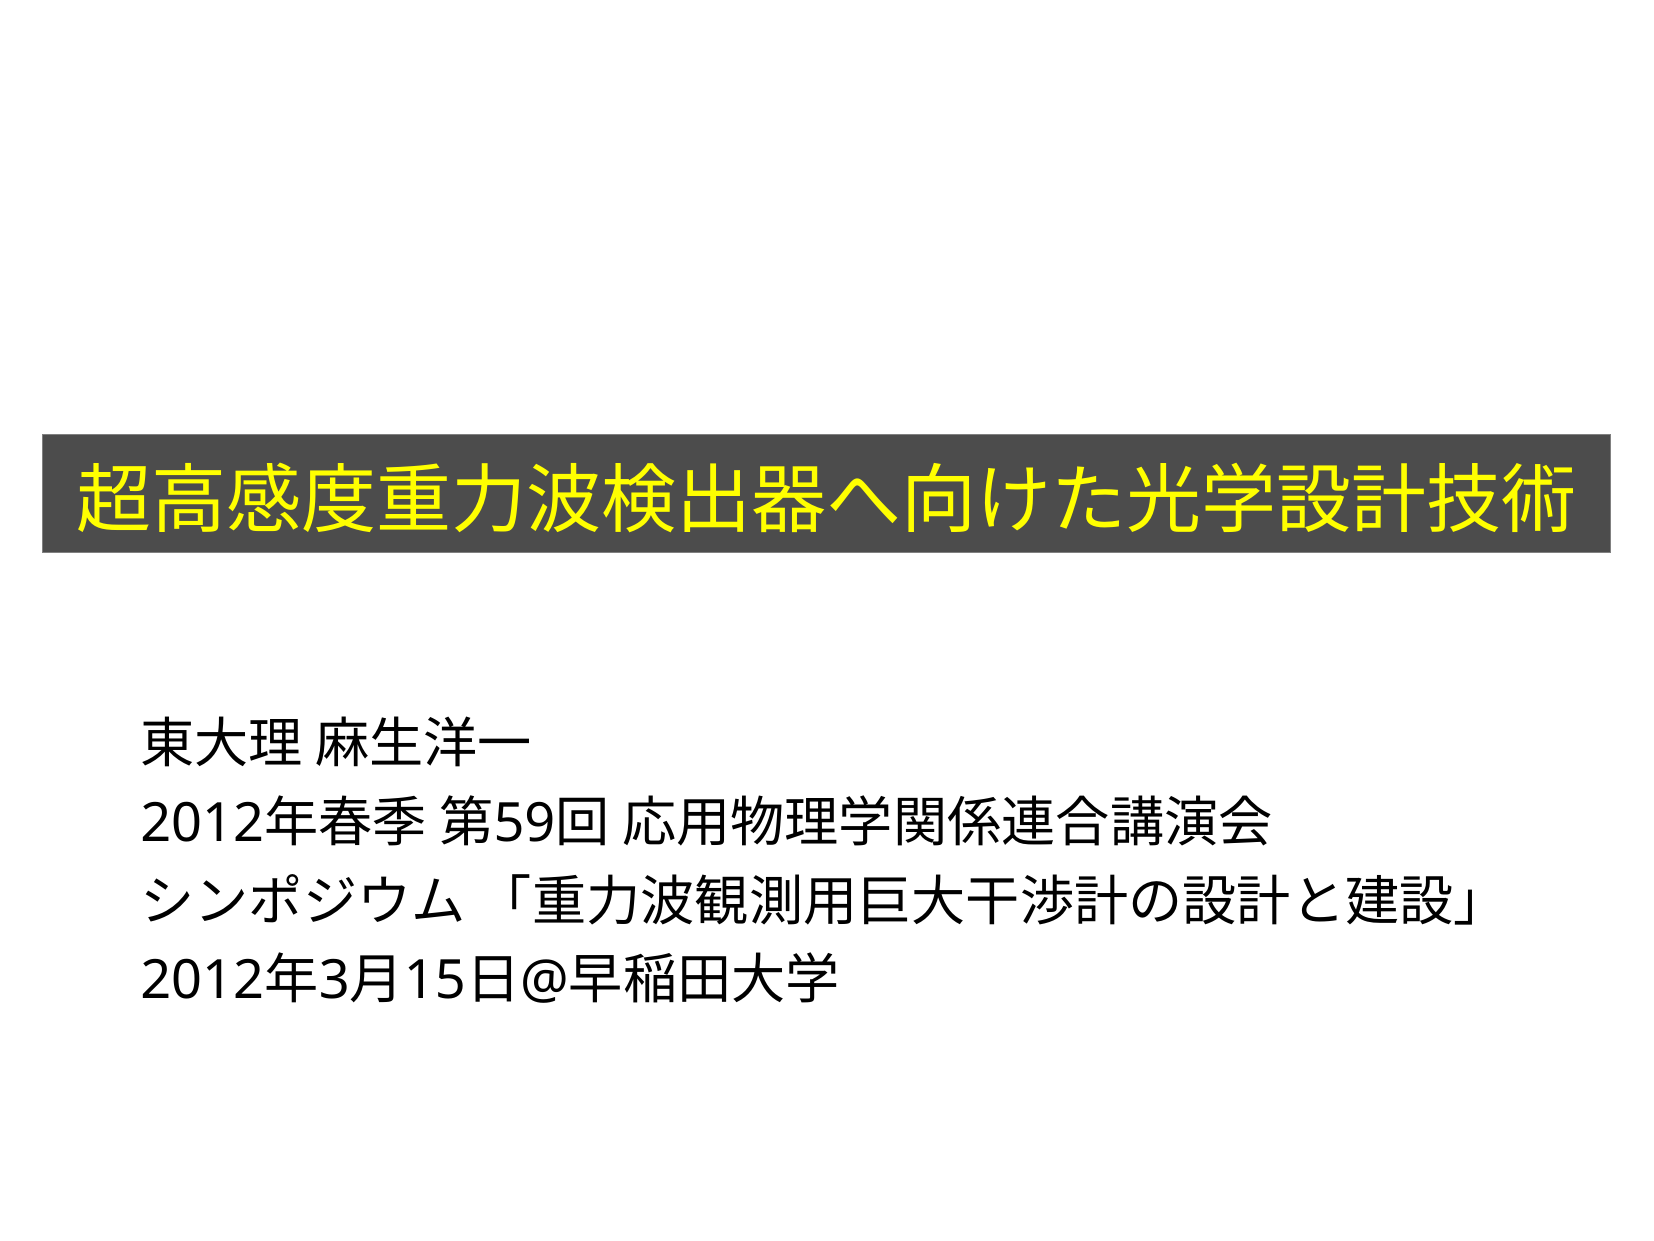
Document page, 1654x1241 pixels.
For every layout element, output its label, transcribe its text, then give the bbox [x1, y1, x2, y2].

text_box 東大理 麻生洋一 2012年春季 第59回 応用物理学関係連合講演会 シンポジウム 「重力波観測用巨大干渉計の設計と建設」 2012年3月15日@早稲田大学 [125, 692, 1543, 1034]
text_box 超高感度重力波検出器へ向けた光学設計技術 [42, 434, 1611, 553]
